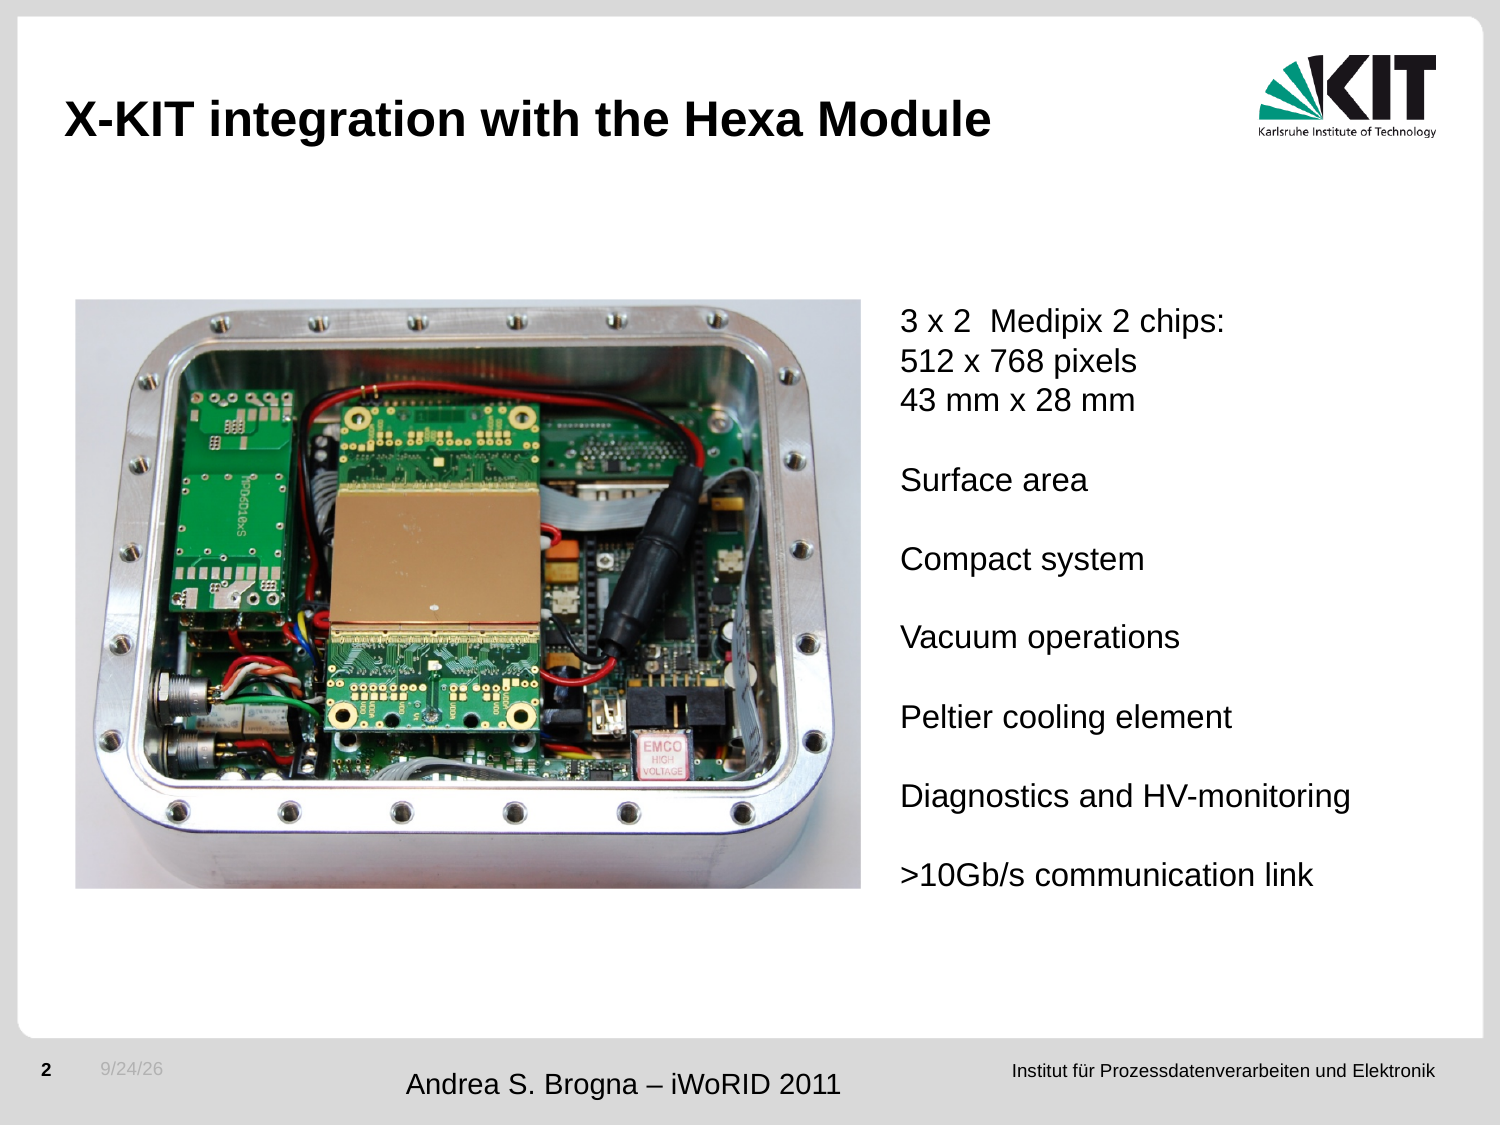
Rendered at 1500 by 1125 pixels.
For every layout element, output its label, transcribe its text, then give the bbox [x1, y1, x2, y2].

list Andrea S. Brogna – iWoRID 2011 [262, 1065, 986, 1103]
footer [64, 196, 1436, 1000]
slide_number 7/5/11 [100, 1057, 272, 1117]
title X-KIT integration with the Hexa Module [64, 54, 1198, 147]
list 3 x 2 Medipix 2 chips: 512 x 768 pixels 43 mm x 28 mm Surface area Compact system Vacuum operations Peltier cooling element Diagnostics and HV-monitoring >10Gb/s communication link [900, 299, 1436, 938]
picture [0, 0, 1500, 1125]
